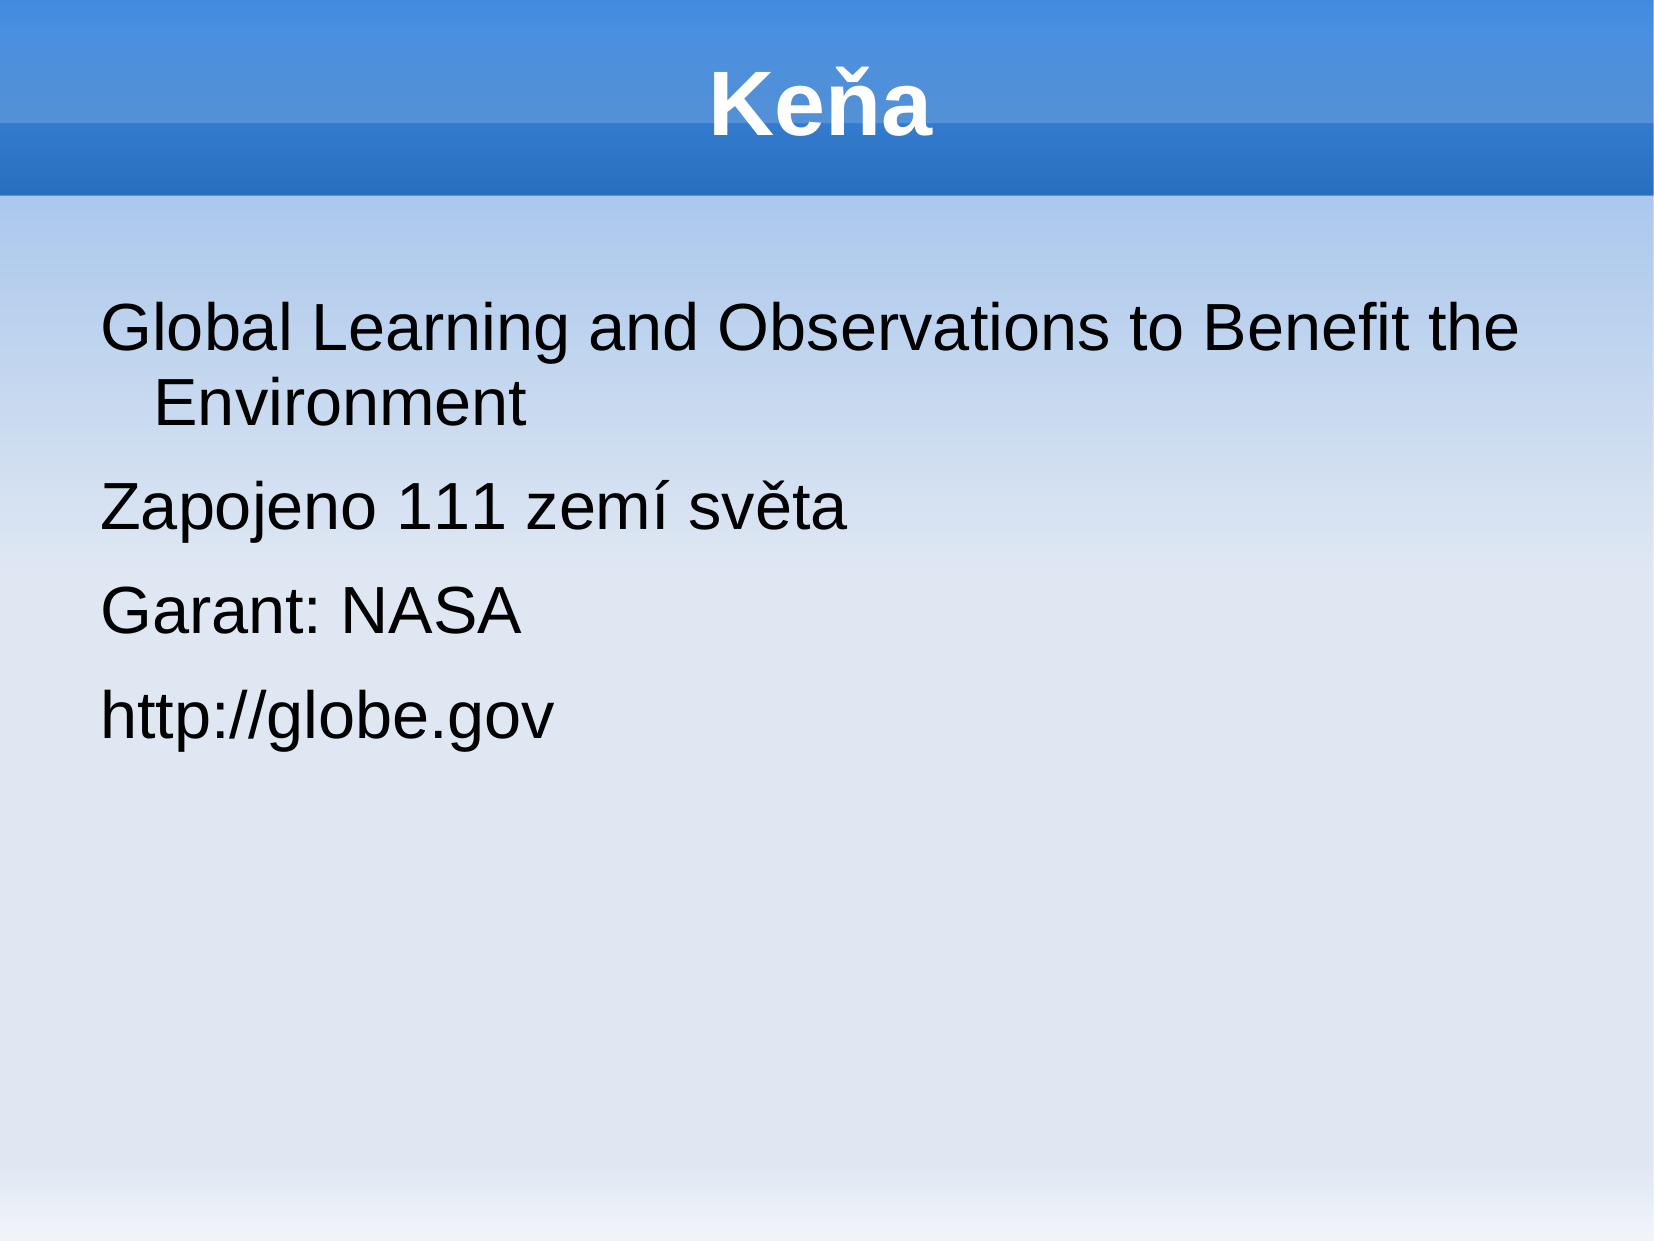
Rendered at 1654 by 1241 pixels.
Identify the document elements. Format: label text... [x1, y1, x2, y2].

title Keňa [76, 7, 1565, 200]
list Global Learning and Observations to Benefit the Environment Zapojeno 111 zemí světa Garant: NASA http://globe.gov [82, 290, 1571, 1094]
picture [0, 0, 1654, 1241]
